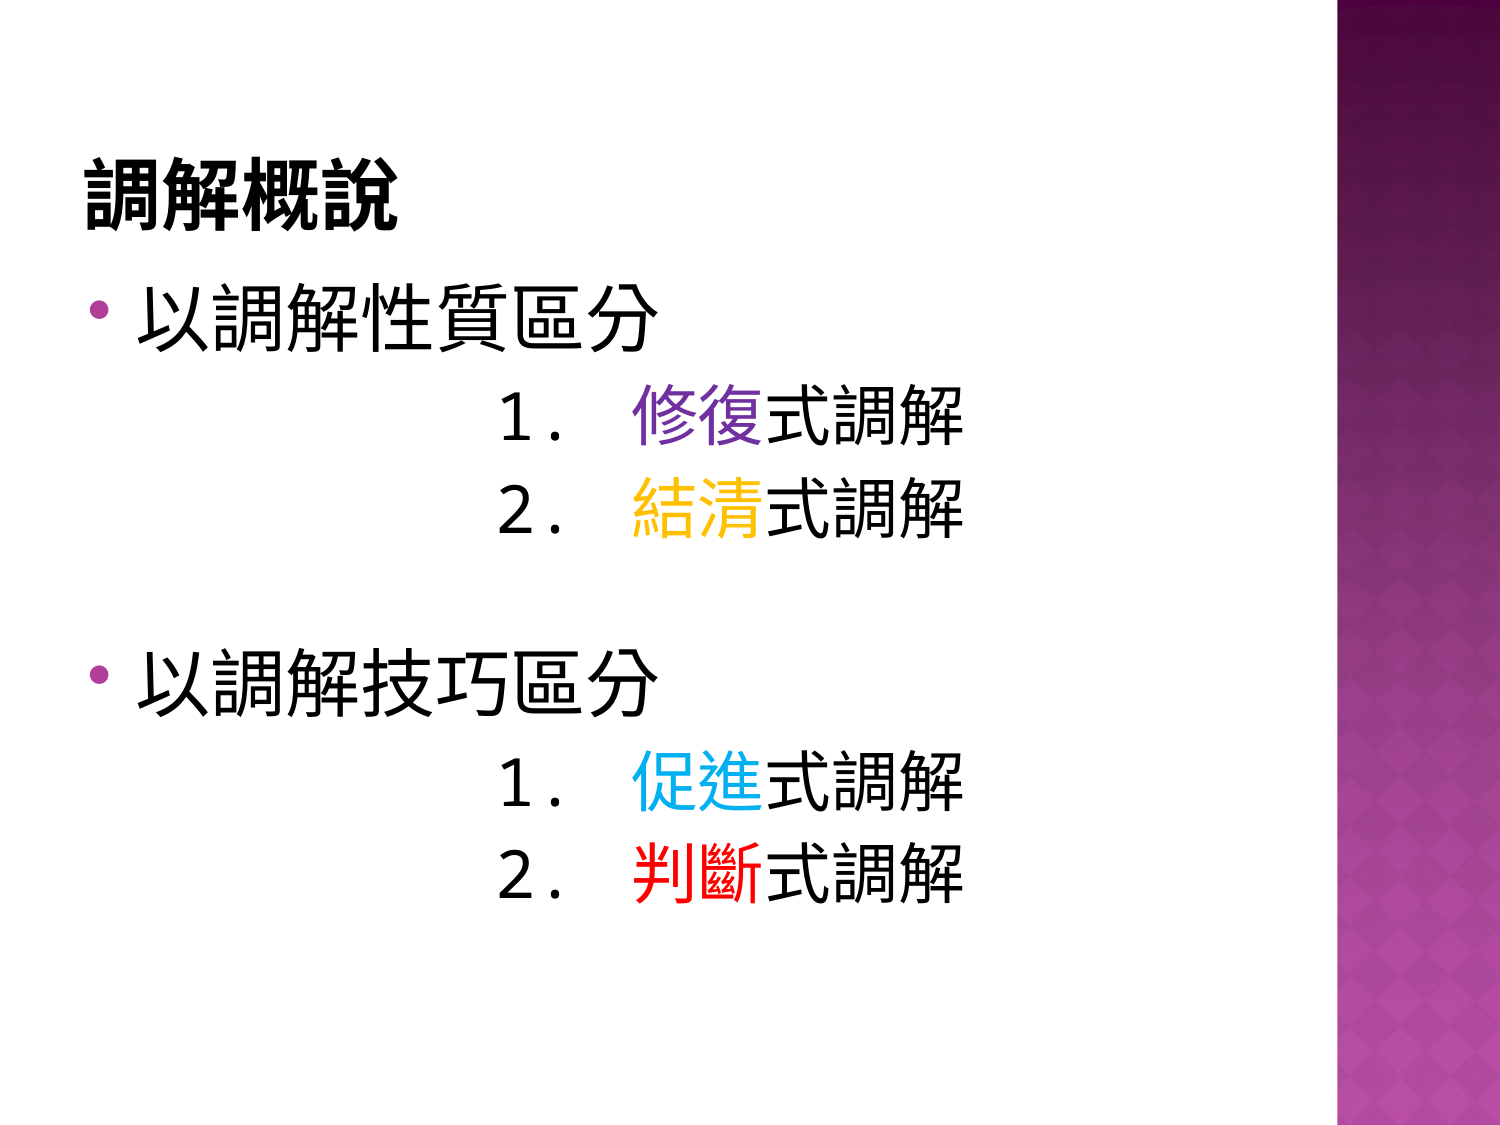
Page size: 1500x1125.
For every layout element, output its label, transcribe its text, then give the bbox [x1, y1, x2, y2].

title 調解概說 [75, 52, 1263, 240]
list 以調解性質區分 1. 修復式調解 2. 結清式調解 以調解技巧區分 1. 促進式調解 2. 判斷式調解 [75, 264, 1263, 1060]
